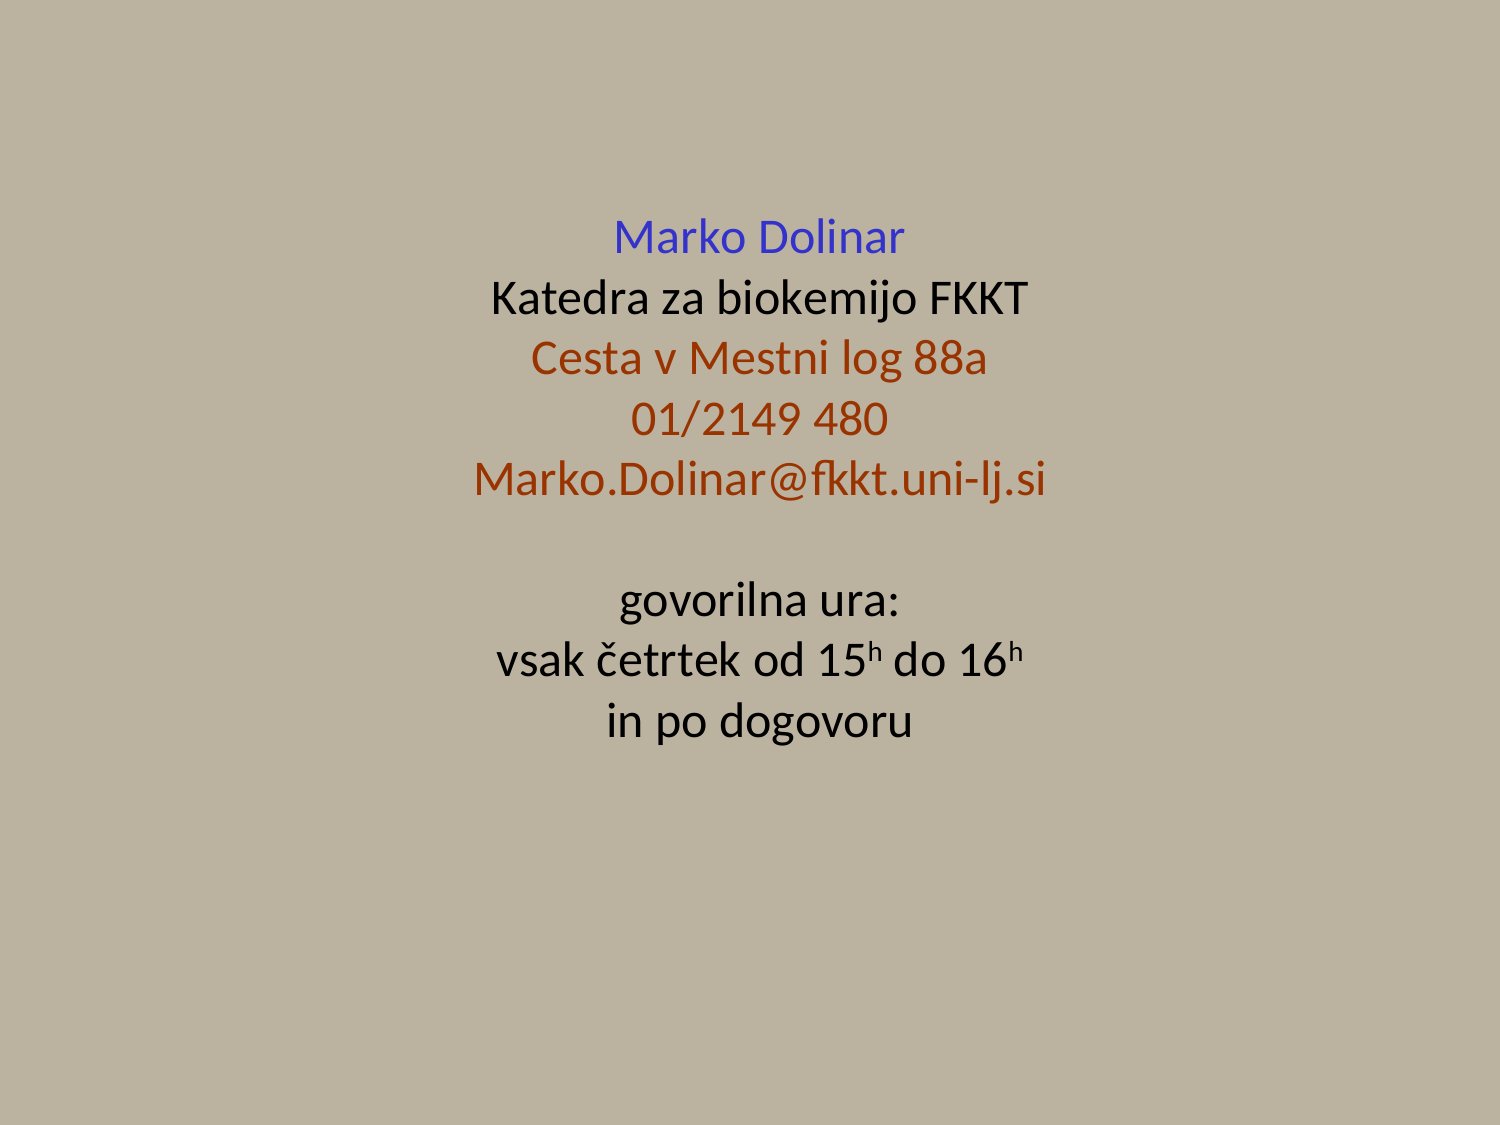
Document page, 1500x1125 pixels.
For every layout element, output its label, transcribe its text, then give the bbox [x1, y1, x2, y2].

text_box Marko Dolinar Katedra za biokemijo FKKT Cesta v Mestni log 88a 01/2149 480 Marko.Dolinar@fkkt.uni-lj.si govorilna ura: vsak četrtek od 15h do 16h in po dogovoru [218, 207, 1302, 841]
